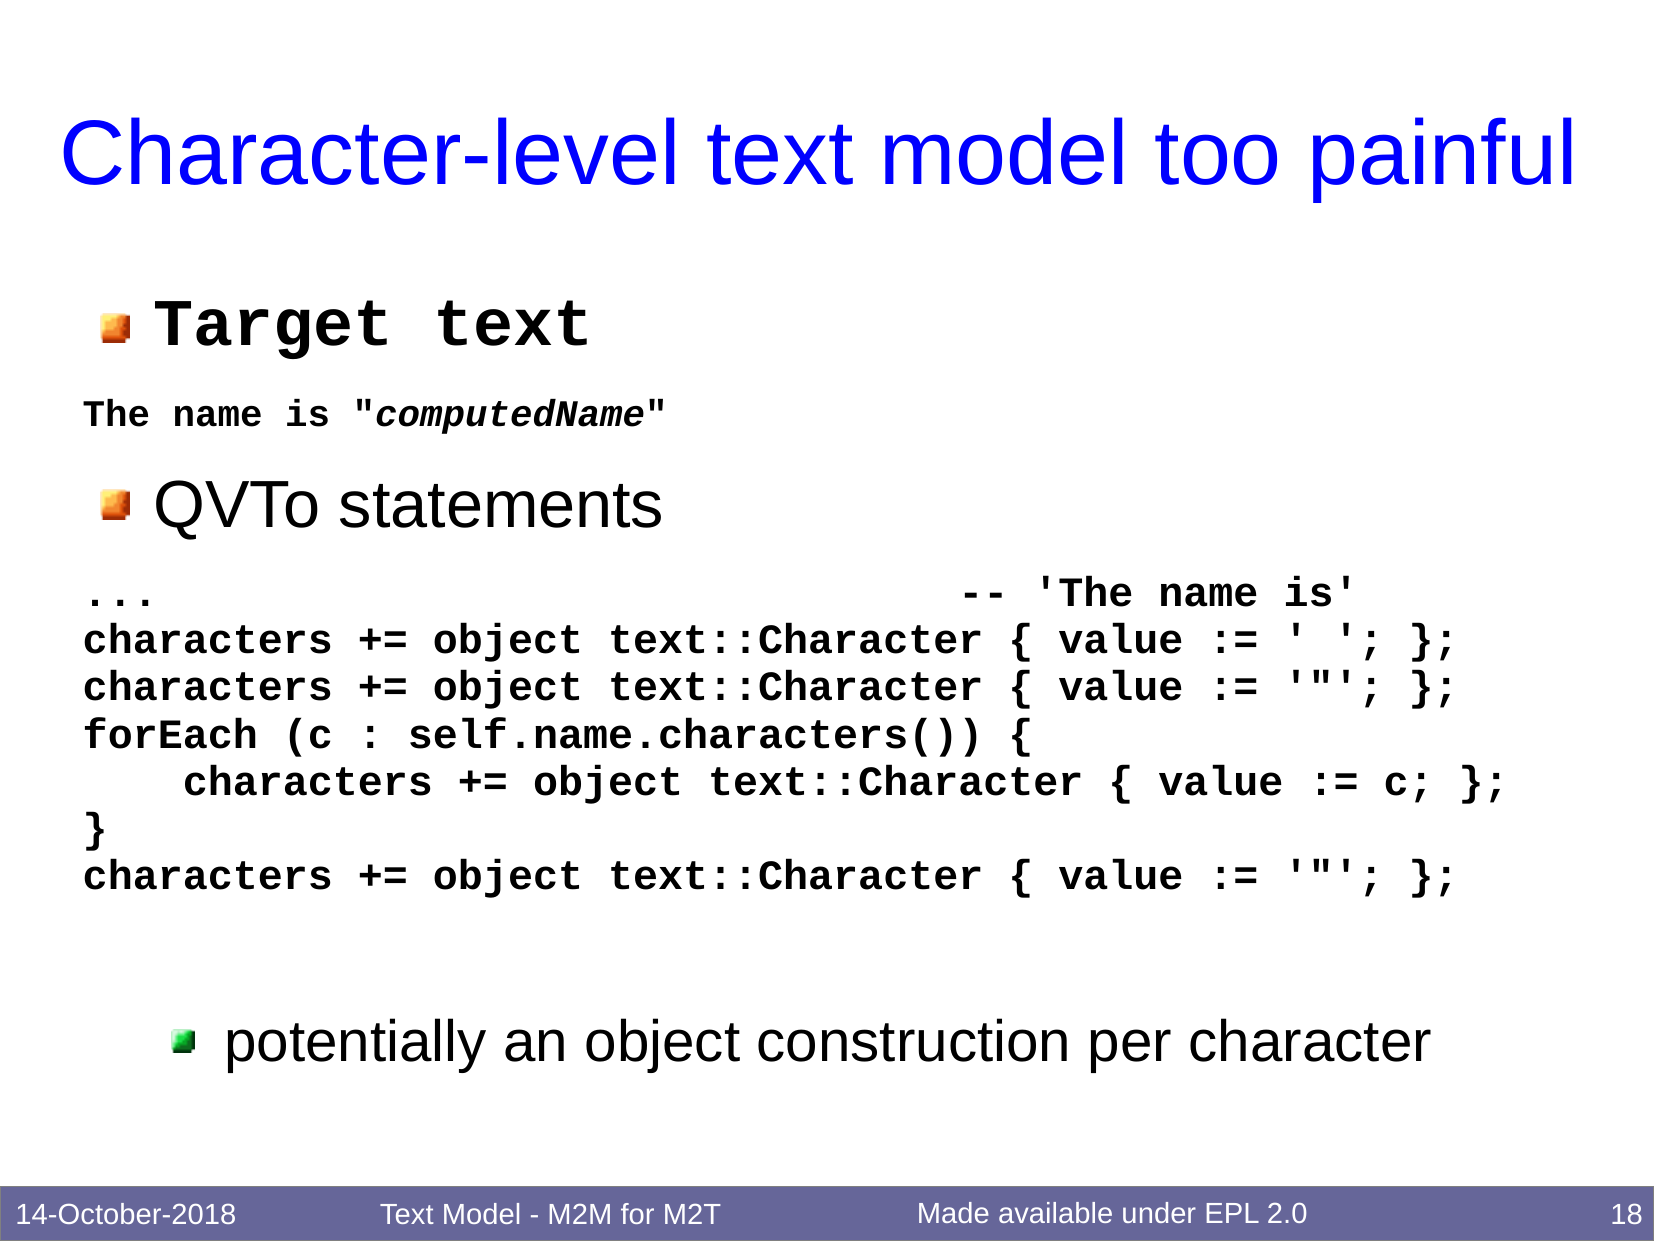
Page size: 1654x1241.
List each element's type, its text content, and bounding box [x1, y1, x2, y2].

list Target text The name is "computedName" QVTo statements ... -- 'The name is' characters += object text::Character { value := ' '; }; characters += object text::Character { value := '"'; }; forEach (c : self.name.characters()) { characters += object text::Character { value := c; }; } characters += object text::Character { value := '"'; }; potentially an object construction per character [82, 290, 1571, 1178]
title Character-level text model too painful [14, 49, 1625, 257]
